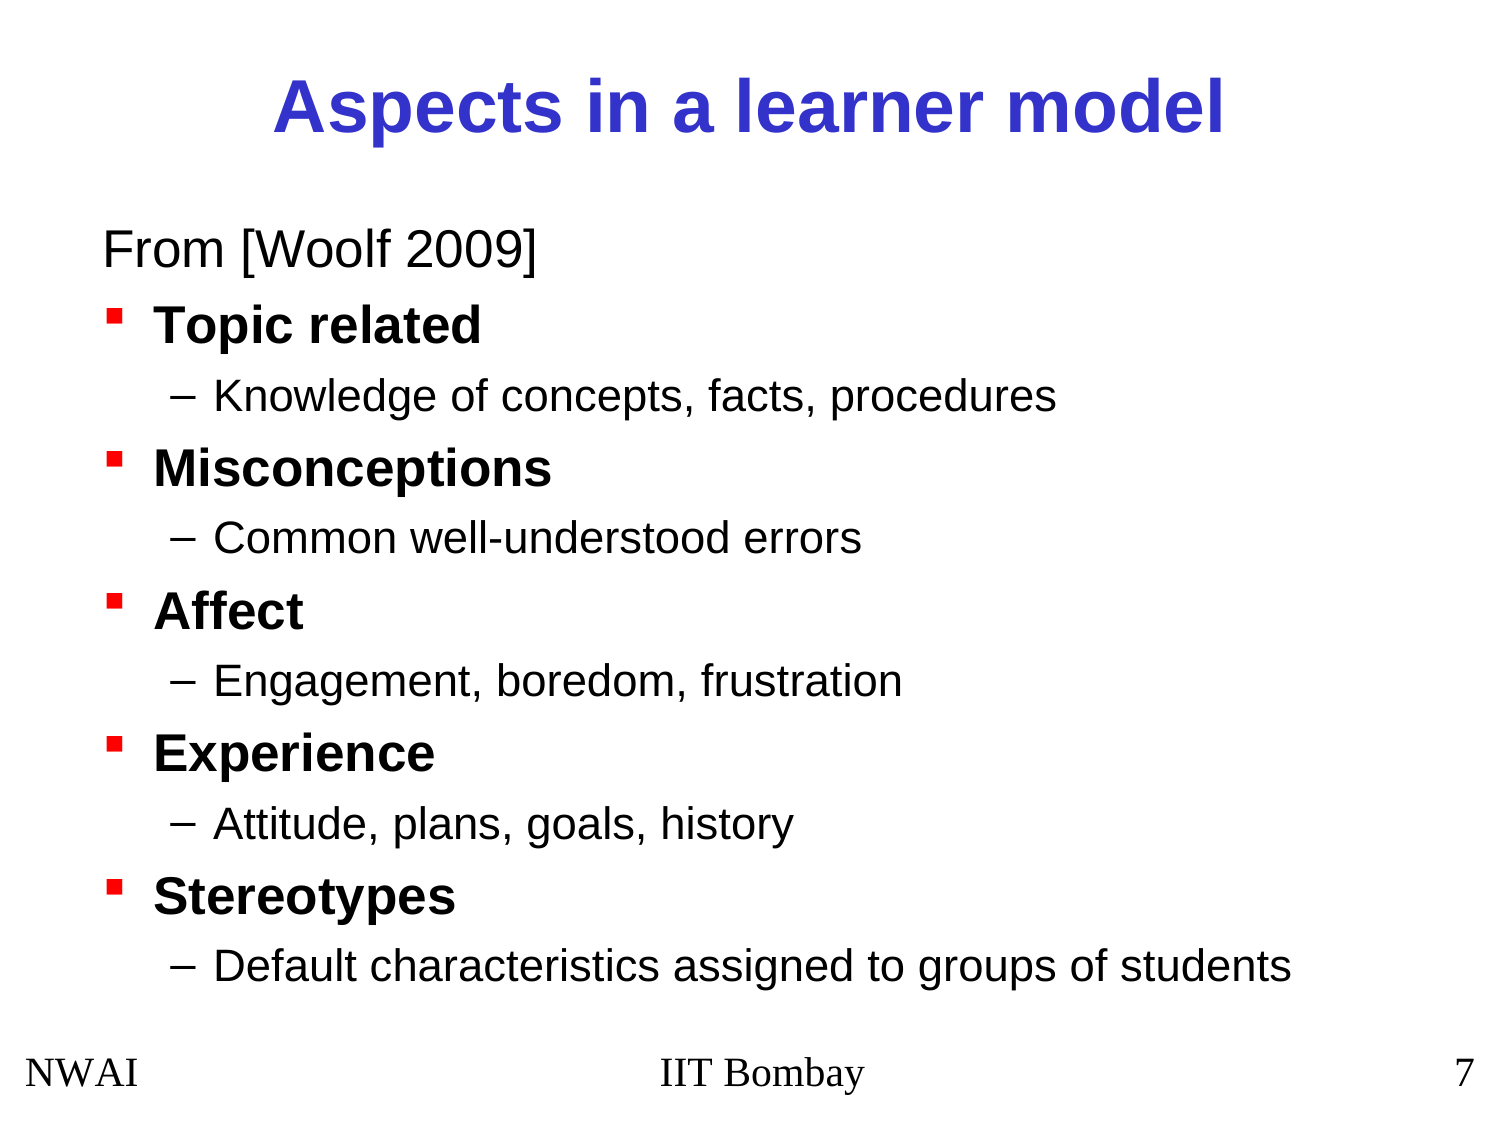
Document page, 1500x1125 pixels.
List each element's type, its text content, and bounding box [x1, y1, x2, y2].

list From [Woolf 2009] Topic related Knowledge of concepts, facts, procedures Misconceptions Common well-understood errors Affect Engagement, boredom, frustration Experience Attitude, plans, goals, history Stereotypes Default characteristics assigned to groups of students [87, 206, 1463, 1005]
title Aspects in a learner model [37, 26, 1463, 178]
